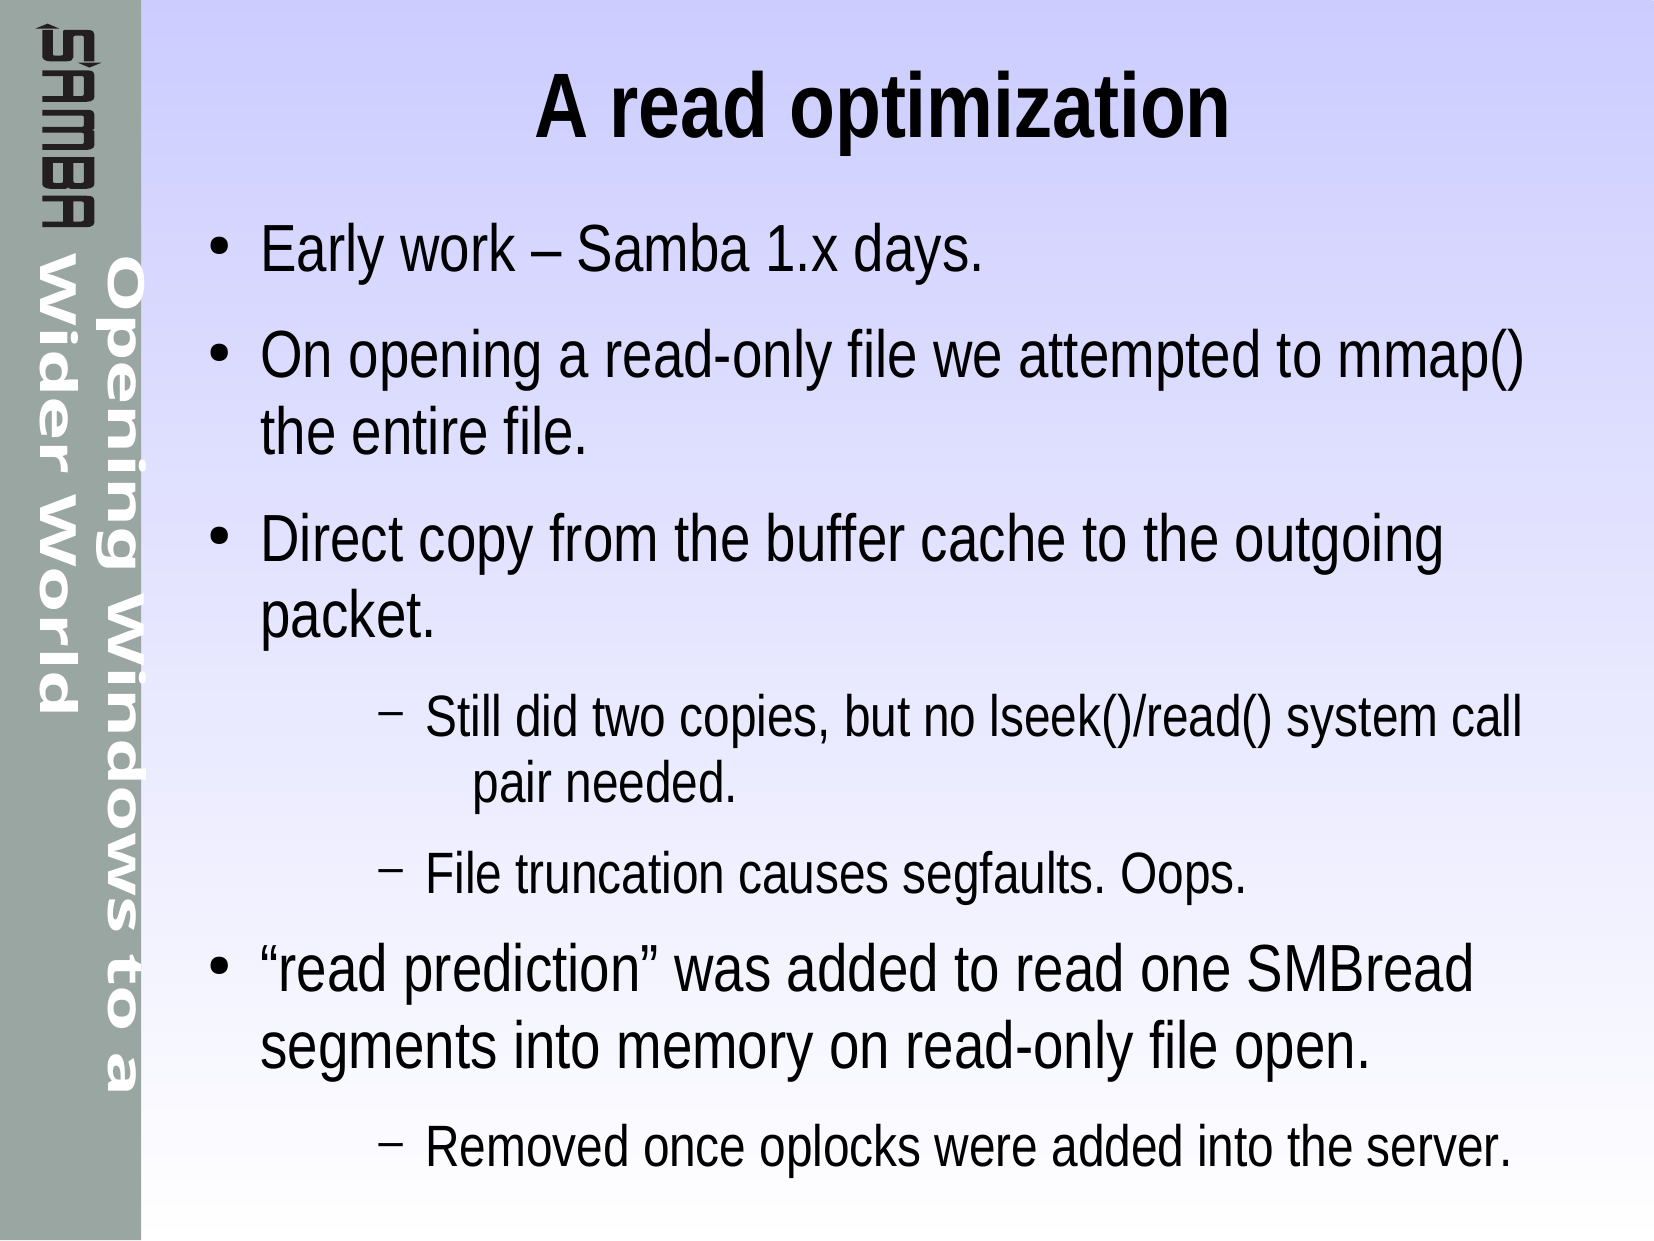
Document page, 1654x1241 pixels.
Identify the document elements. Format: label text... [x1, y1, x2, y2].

list Early work – Samba 1.x days. On opening a read-only file we attempted to mmap() the entire file. Direct copy from the buffer cache to the outgoing packet. Still did two copies, but no lseek()/read() system call pair needed. File truncation causes segfaults. Oops. “read prediction” was added to read one SMBread segments into memory on read-only file open. Removed once oplocks were added into the server. [189, 209, 1602, 1168]
title A read optimization [177, 1, 1590, 209]
